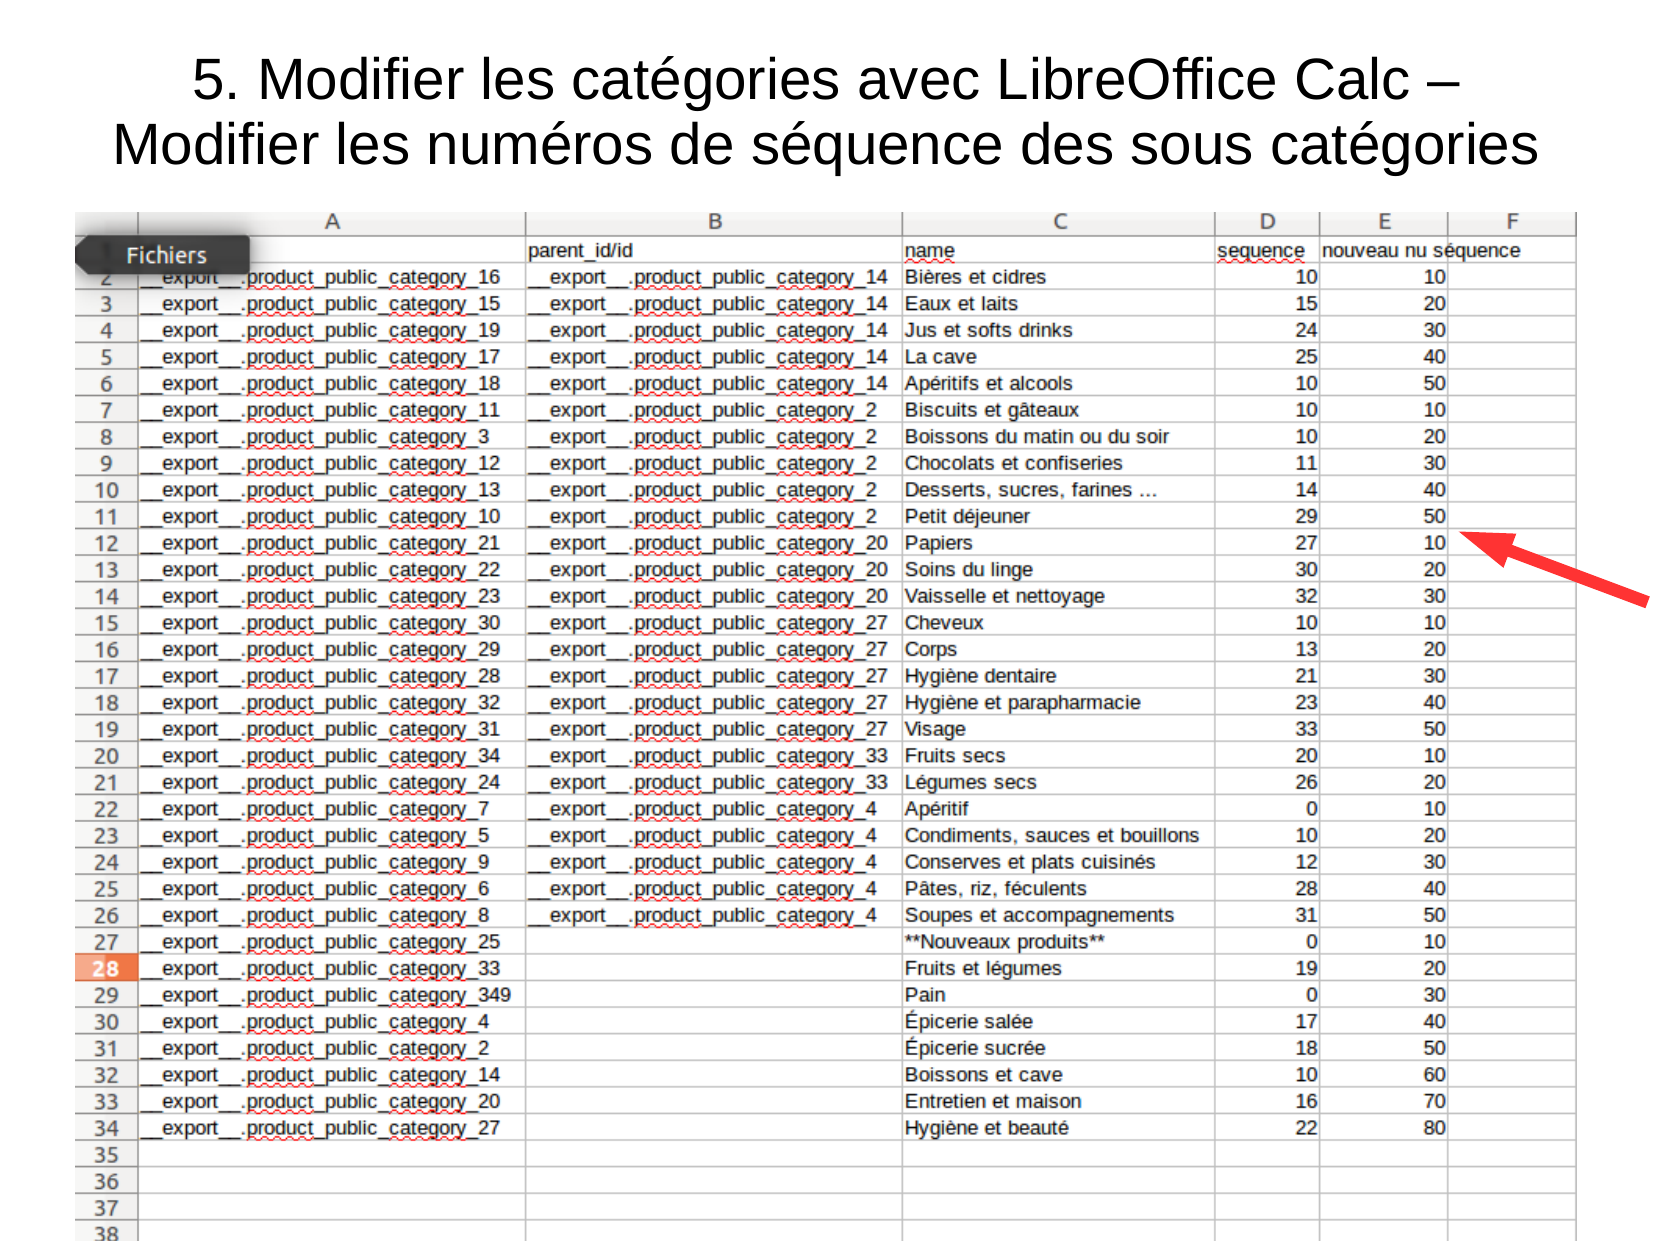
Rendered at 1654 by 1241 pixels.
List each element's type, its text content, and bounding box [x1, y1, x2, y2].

picture [75, 212, 1577, 1241]
title 5. Modifier les catégories avec LibreOffice Calc – Modifier les numéros de séquence des sous catégories [82, 8, 1571, 216]
